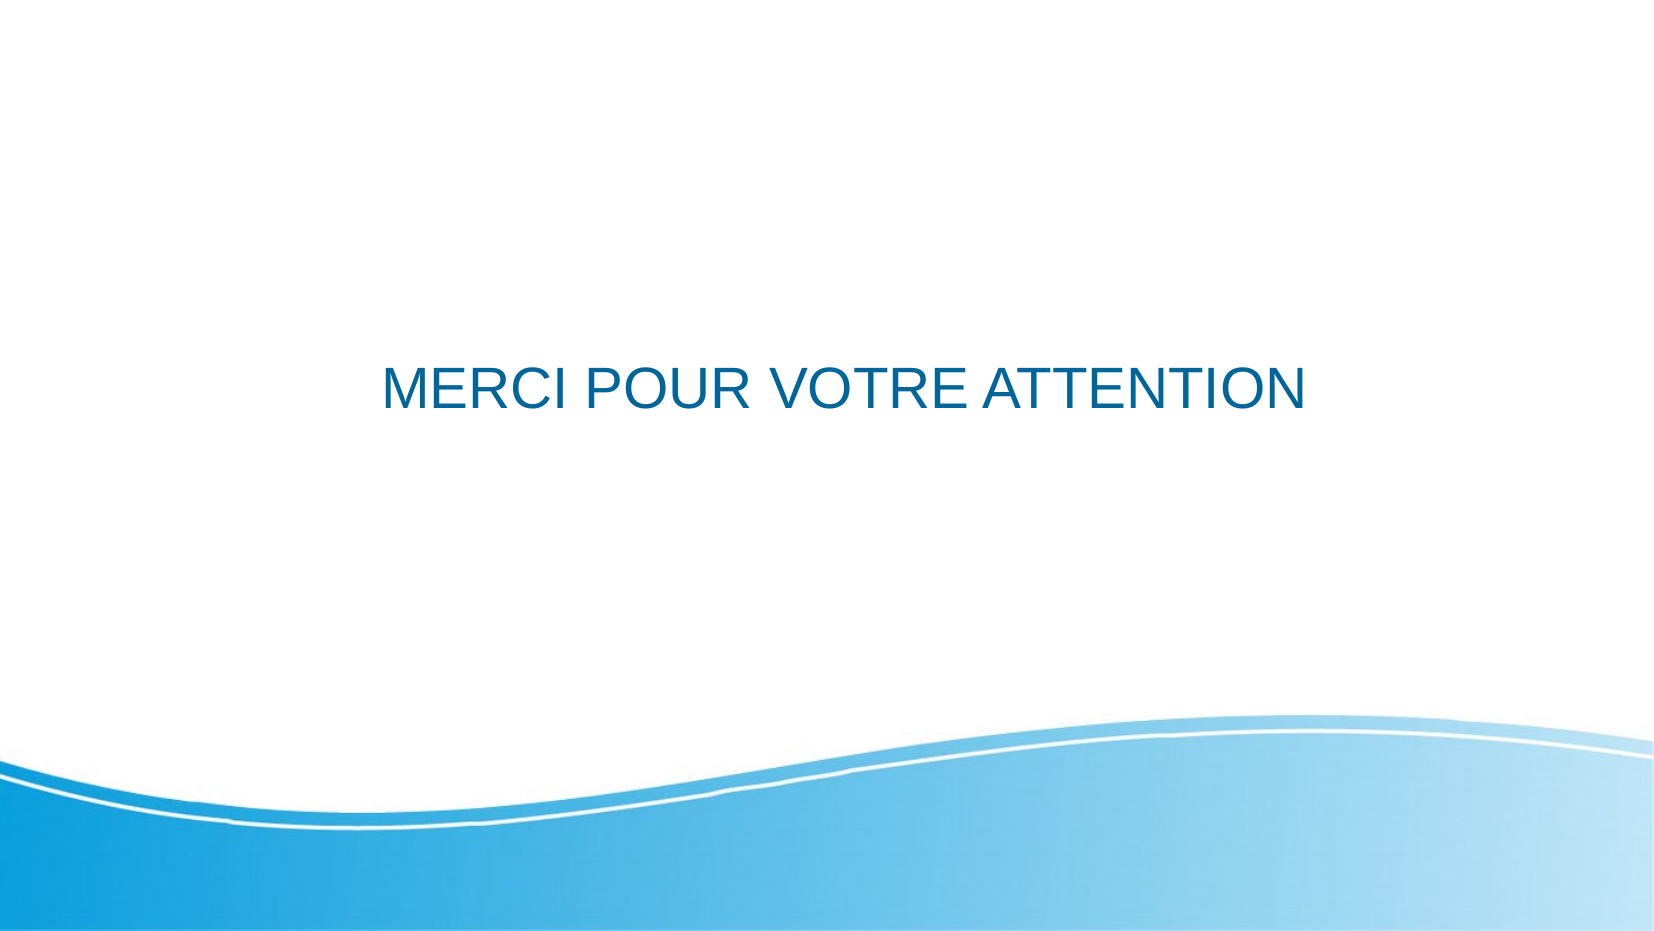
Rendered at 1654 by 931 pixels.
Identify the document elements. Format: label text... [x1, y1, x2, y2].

picture [0, 714, 1654, 931]
title MERCI POUR VOTRE ATTENTION [307, 307, 1382, 463]
